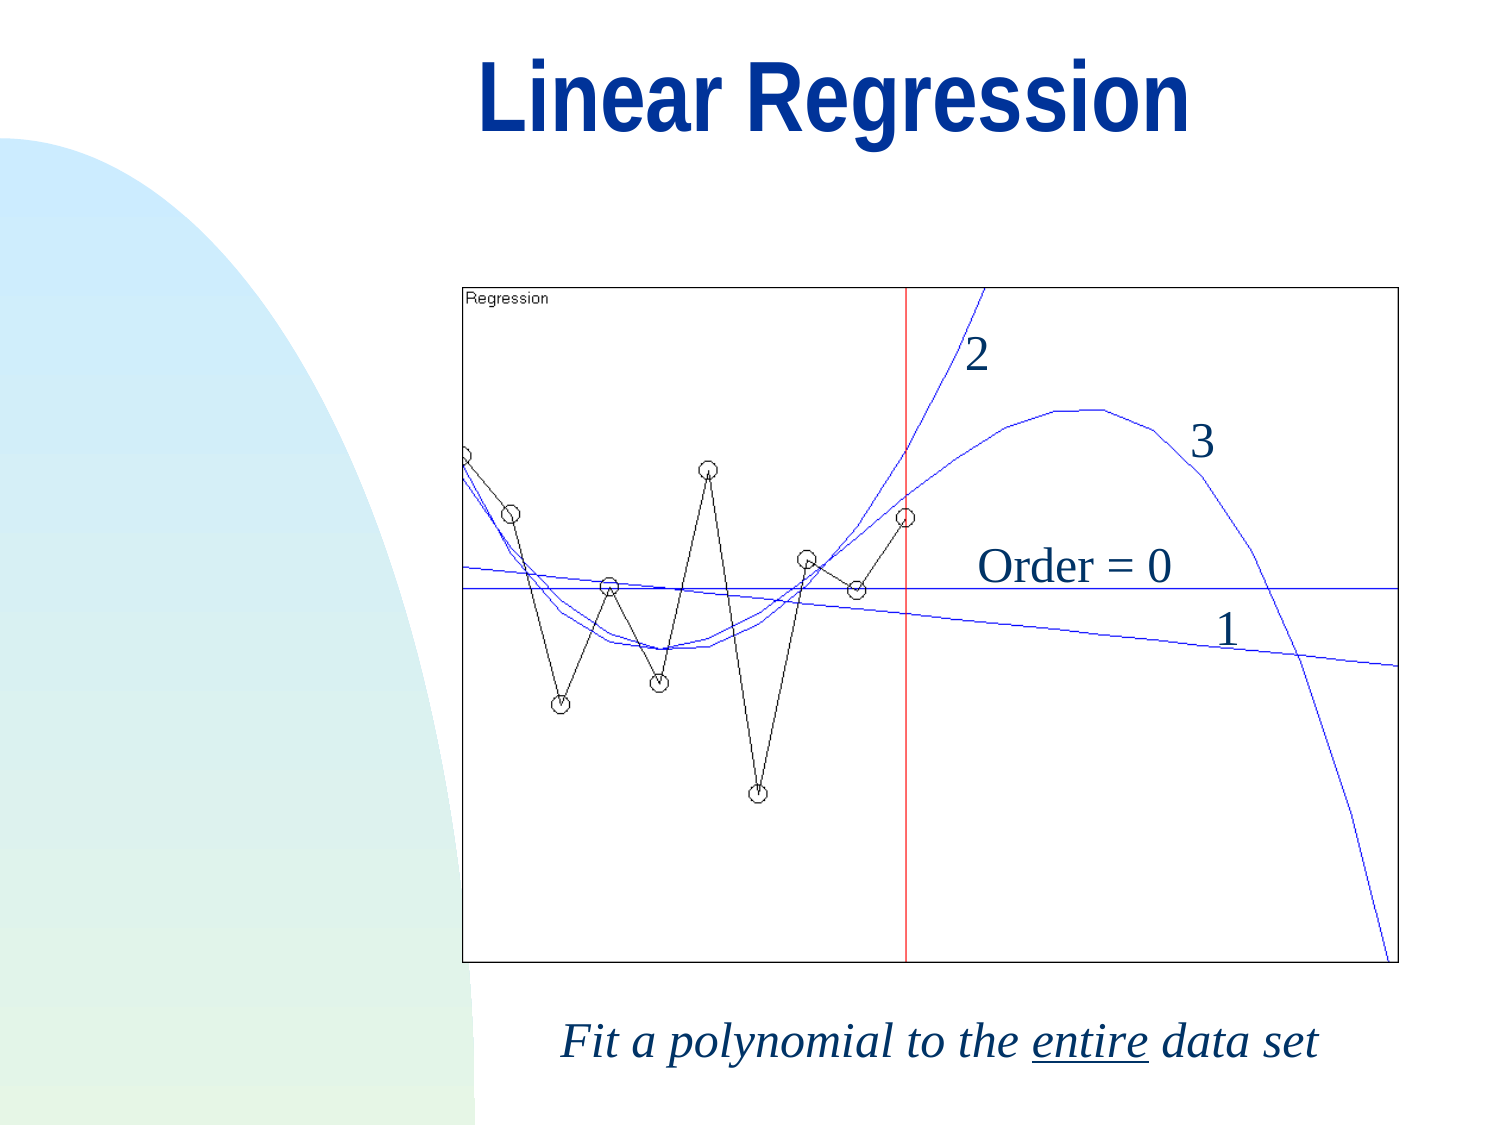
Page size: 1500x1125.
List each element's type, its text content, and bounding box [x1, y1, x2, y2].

text_box 2 [950, 312, 1001, 388]
text_box Order = 0 [962, 524, 1188, 601]
text_box 1 [1200, 587, 1255, 663]
title Linear Regression [462, 12, 1463, 201]
text_box 3 [1175, 399, 1230, 476]
picture [462, 287, 1399, 963]
text_box Fit a polynomial to the entire data set [545, 999, 1334, 1076]
